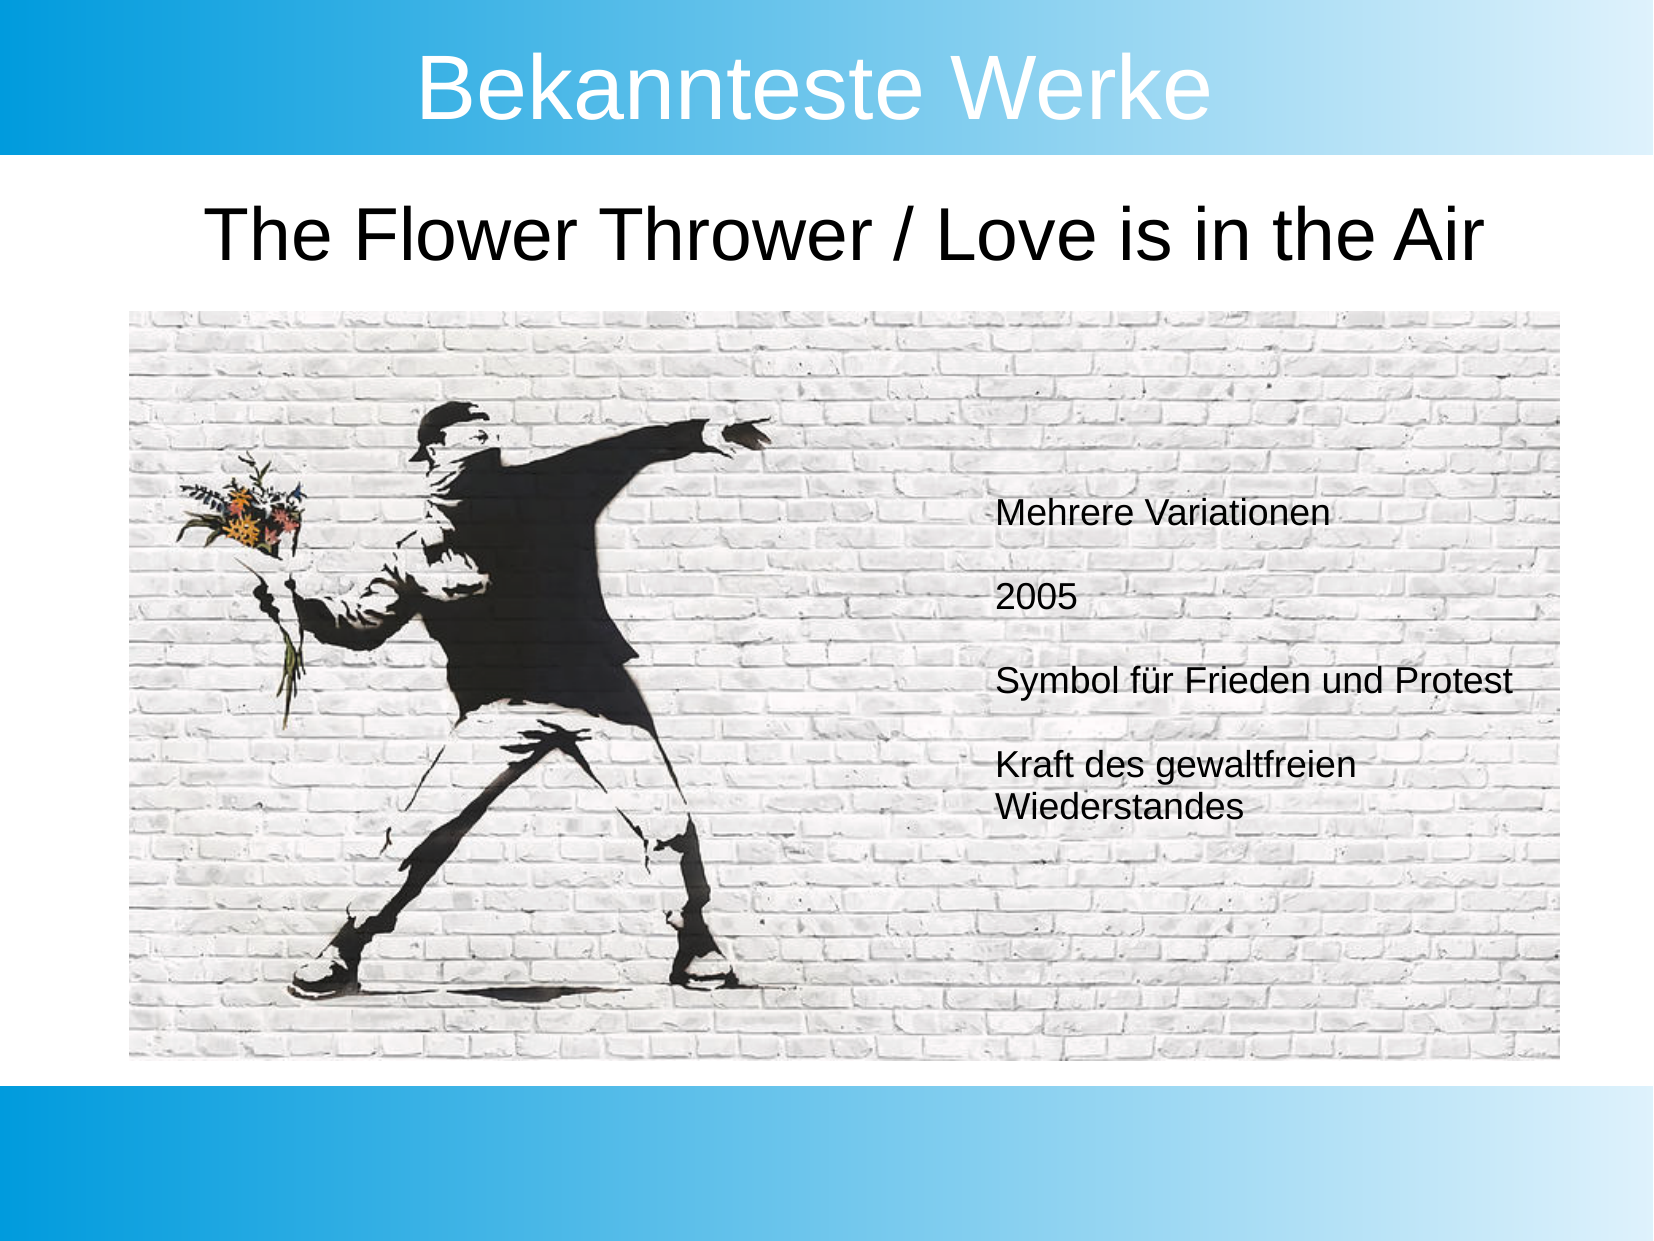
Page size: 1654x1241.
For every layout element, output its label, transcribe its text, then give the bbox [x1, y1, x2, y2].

picture [129, 311, 1560, 1061]
text_box The Flower Thrower / Love is in the Air [188, 184, 1536, 284]
title Bekannteste Werke [84, 35, 1573, 141]
text_box Mehrere Variationen 2005 Symbol für Frieden und Protest Kraft des gewaltfreien Wiederstandes [980, 484, 1548, 910]
